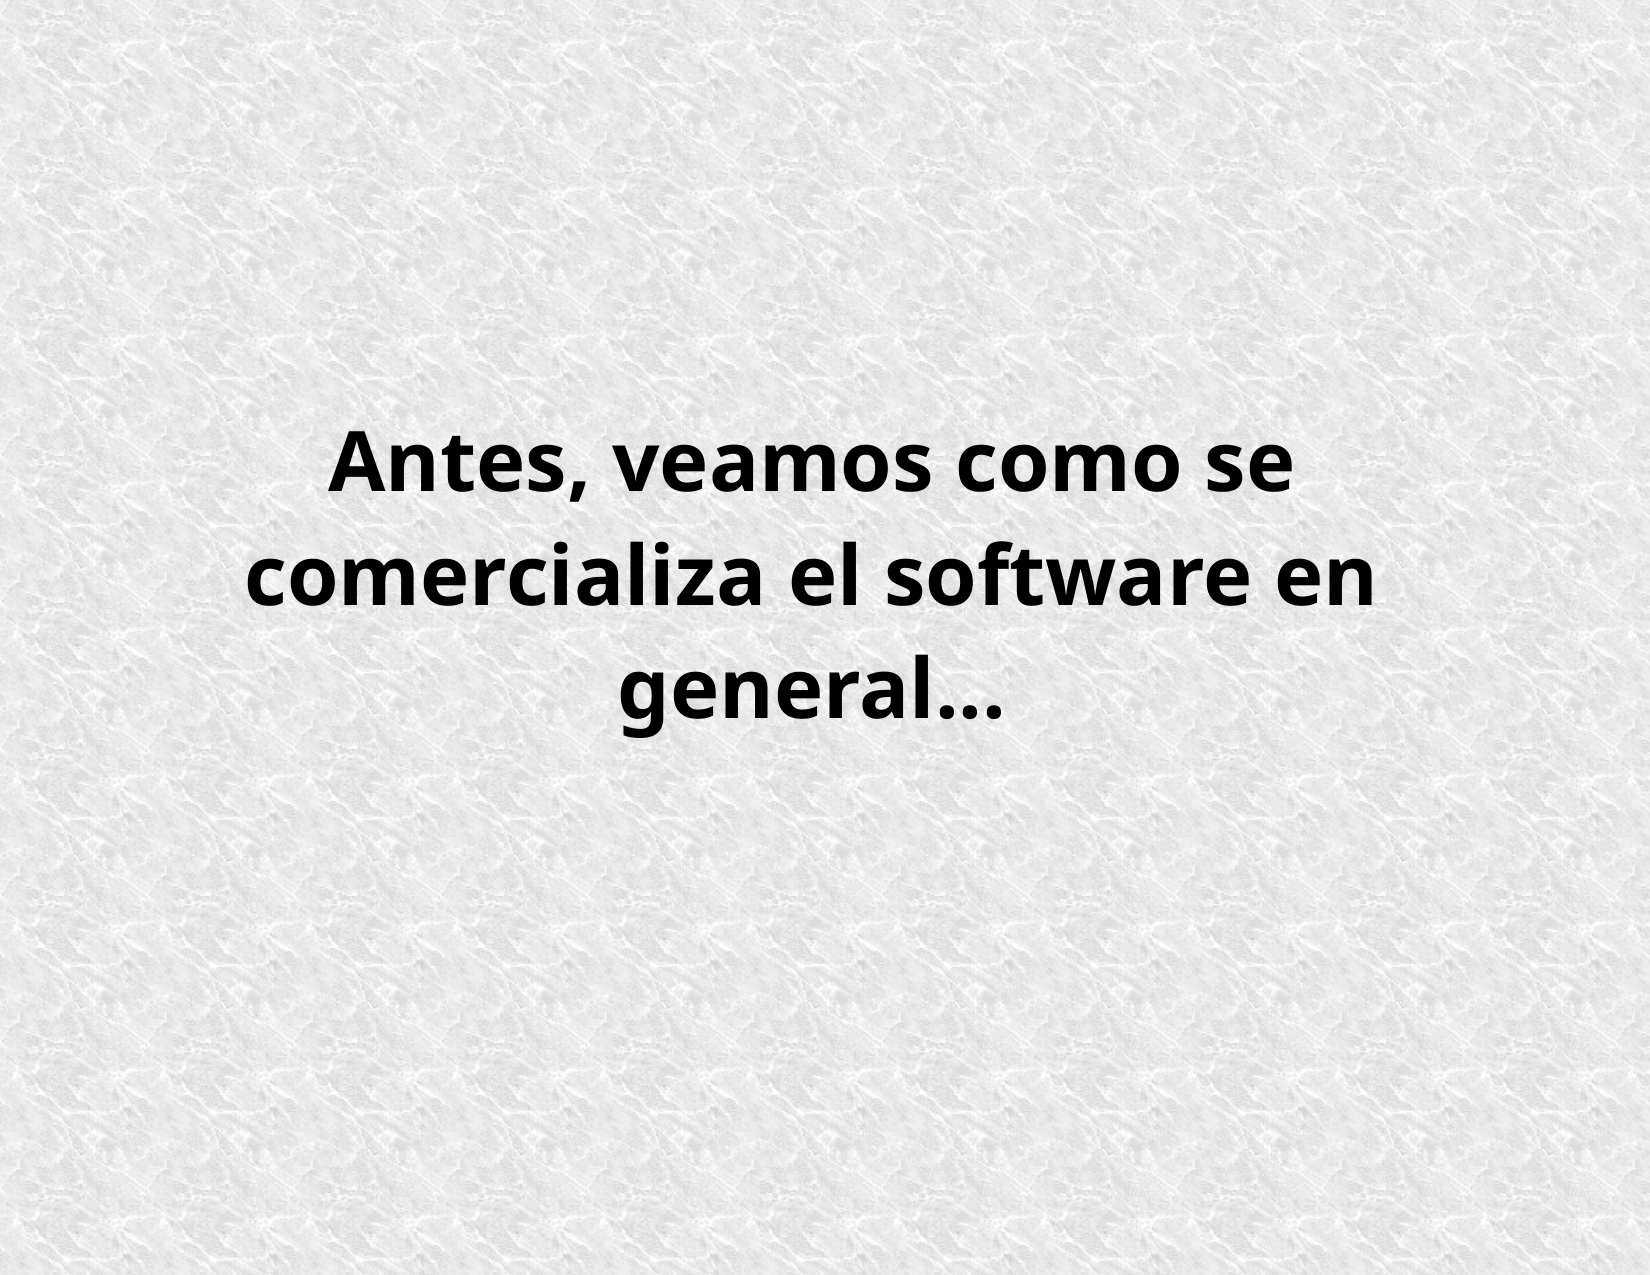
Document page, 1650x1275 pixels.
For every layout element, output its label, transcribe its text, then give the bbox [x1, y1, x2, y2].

text_box Antes, veamos como se comercializa el software en general... [206, 413, 1418, 733]
picture [0, 0, 1650, 1275]
